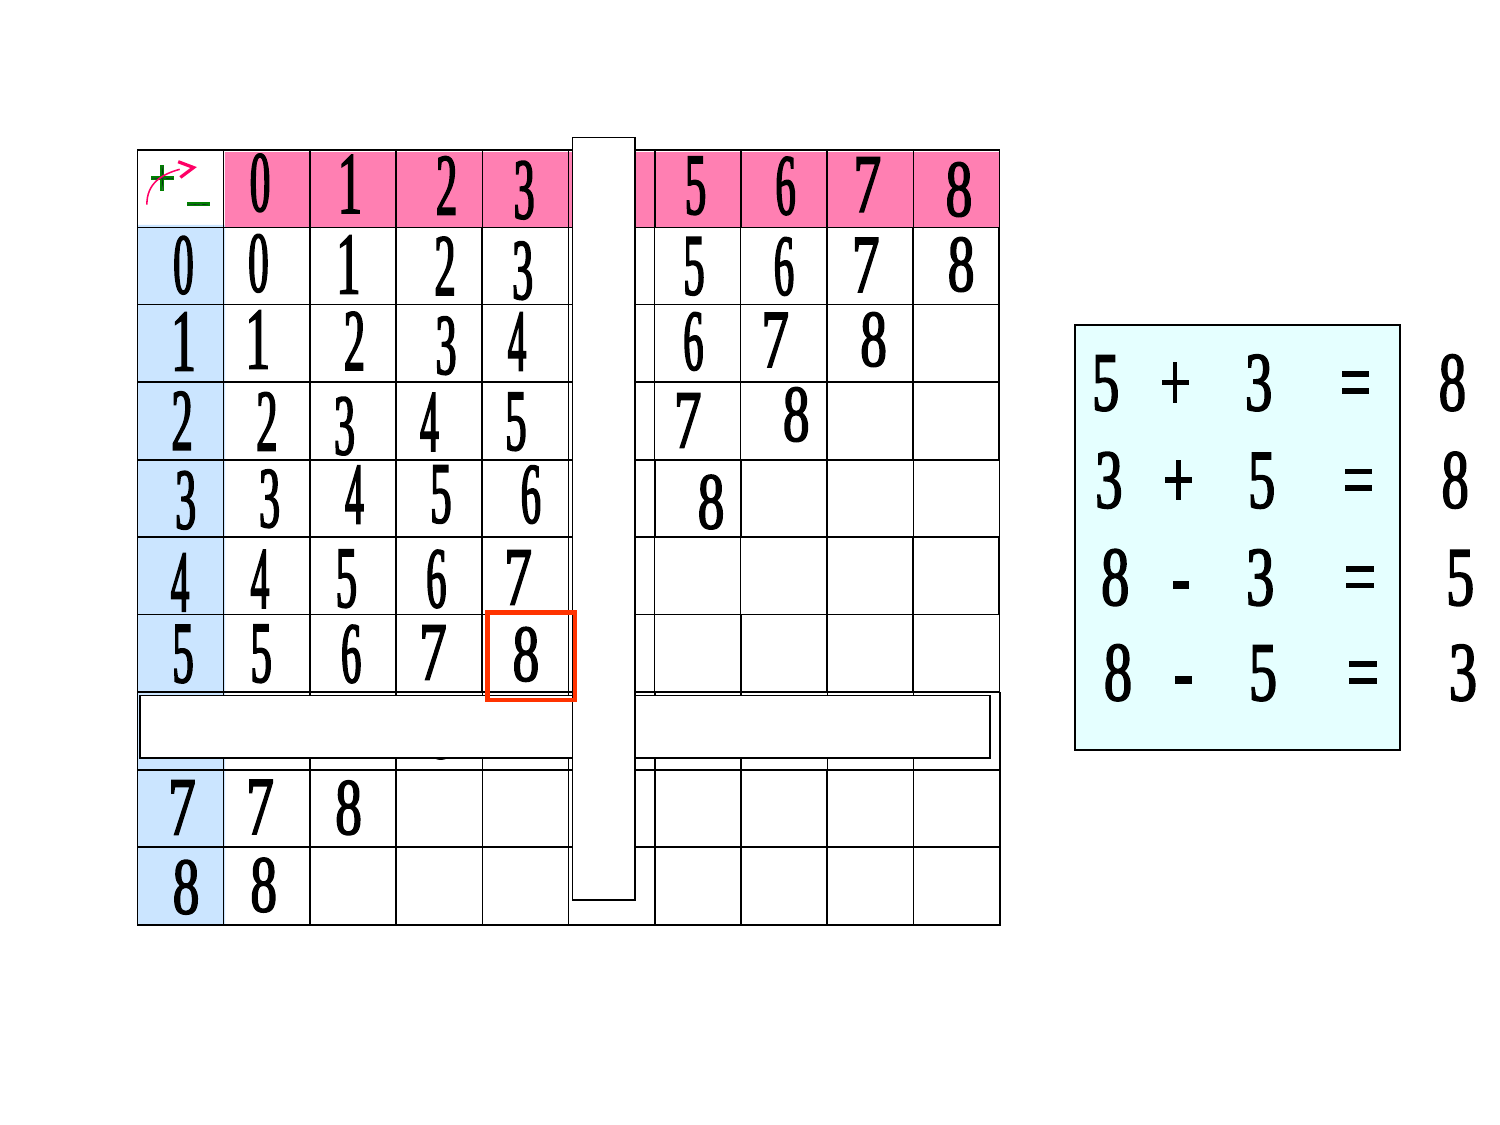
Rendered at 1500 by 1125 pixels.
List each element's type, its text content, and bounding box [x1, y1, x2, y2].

text_box 8 [337, 780, 360, 835]
text_box [138, 305, 223, 381]
text_box 8 - 5 = 3 [1106, 644, 1130, 702]
text_box 2 [345, 311, 363, 371]
text_box [138, 461, 223, 536]
text_box 8 [514, 627, 538, 682]
text_box 7 [249, 779, 273, 835]
text_box 7 [855, 237, 878, 293]
text_box 1 [175, 312, 193, 371]
text_box 5 [685, 237, 703, 296]
text_box 5 + 3 = 8 [1440, 354, 1464, 412]
text_box + [160, 176, 174, 191]
text_box 3 [261, 469, 279, 528]
text_box 8 [174, 860, 198, 915]
text_box 3 [437, 316, 455, 375]
text_box 7 [857, 157, 880, 212]
text_box [138, 848, 223, 924]
text_box 7 [765, 312, 788, 368]
text_box [138, 771, 223, 846]
text_box [828, 152, 913, 227]
text_box 8 - 3 = 5 [1449, 550, 1473, 606]
text_box 2 [438, 156, 455, 215]
text_box [656, 152, 740, 227]
text_box 2 [258, 392, 276, 451]
text_box 0 [249, 234, 268, 293]
text_box [490, 615, 573, 698]
text_box 8 [947, 162, 971, 217]
text_box 6 [685, 312, 703, 371]
text_box 8 [699, 474, 723, 530]
text_box [138, 228, 223, 304]
text_box 8 [252, 857, 275, 913]
text_box 5 [507, 392, 525, 451]
text_box 3 + 5 = 8 [1251, 452, 1274, 509]
text_box 3 [515, 161, 533, 220]
text_box [138, 538, 223, 614]
text_box 8 [862, 312, 885, 367]
text_box 5 [687, 156, 705, 215]
text_box 4 [346, 465, 364, 524]
text_box 2 [436, 236, 454, 296]
text_box 5 + 3 = 8 [1095, 355, 1118, 412]
text_box 3 [177, 471, 195, 530]
text_box [914, 152, 999, 227]
text_box 8 - 3 = 5 [1103, 549, 1128, 606]
text_box 1 [340, 235, 358, 294]
text_box 5 [432, 465, 450, 524]
text_box 5 [253, 624, 271, 683]
text_box 8 - 5 = 3 [1252, 645, 1275, 702]
text_box 7 [422, 625, 446, 680]
text_box 8 - 5 = 3 [1451, 644, 1475, 702]
text_box 6 [428, 549, 446, 609]
text_box 5 [338, 549, 356, 608]
text_box 6 [775, 237, 793, 296]
text_box 2 [173, 391, 191, 450]
text_box 7 [507, 550, 531, 605]
text_box 4 [421, 392, 439, 452]
text_box 7 [171, 780, 195, 835]
text_box [224, 152, 309, 227]
text_box 6 [522, 465, 540, 524]
text_box 3 [514, 241, 532, 300]
text_box 8 [949, 237, 973, 292]
text_box 6 [777, 156, 795, 216]
text_box 8 - 3 = 5 [1248, 549, 1273, 606]
text_box [1074, 324, 1401, 750]
text_box 3 + 5 = 8 [1097, 452, 1121, 509]
text_box 4 [171, 553, 189, 612]
text_box [483, 152, 568, 227]
text_box 4 [251, 549, 269, 609]
text_box 7 [677, 393, 700, 448]
text_box 3 + 5 = 8 [1165, 460, 1192, 500]
text_box 8 [785, 387, 808, 442]
text_box [742, 152, 826, 227]
text_box 3 + 5 = 8 [1443, 451, 1467, 509]
text_box [138, 615, 223, 691]
text_box 4 [508, 312, 526, 371]
text_box [311, 152, 395, 227]
text_box 1 [342, 154, 360, 214]
text_box 6 [342, 624, 361, 684]
text_box 3 [336, 397, 354, 456]
text_box 5 + 3 = 8 [1162, 362, 1189, 403]
text_box 1 [249, 310, 268, 369]
text_box [138, 137, 990, 901]
text_box 5 + 3 = 8 [1247, 354, 1271, 412]
text_box 0 [251, 153, 269, 212]
text_box 5 [174, 624, 193, 684]
text_box [397, 152, 482, 227]
text_box 0 [174, 236, 193, 295]
text_box [138, 383, 223, 459]
